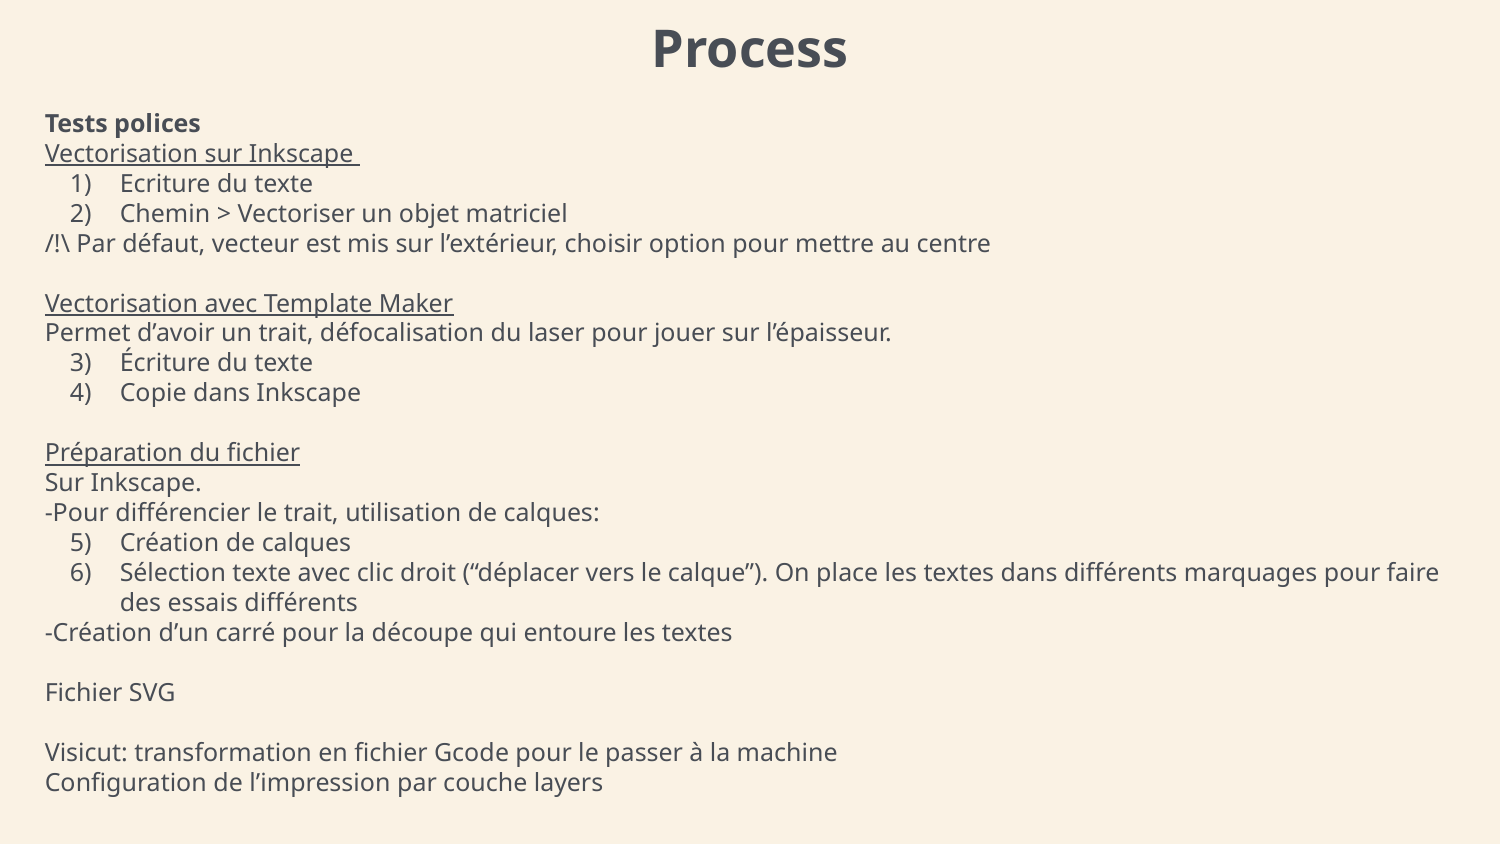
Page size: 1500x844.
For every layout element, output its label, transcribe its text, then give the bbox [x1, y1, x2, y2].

text_box Process Tests polices Vectorisation sur Inkscape Ecriture du texte Chemin > Vectoriser un objet matriciel /!\ Par défaut, vecteur est mis sur l’extérieur, choisir option pour mettre au centre Vectorisation avec Template Maker Permet d’avoir un trait, défocalisation du laser pour jouer sur l’épaisseur. Écriture du texte Copie dans Inkscape Préparation du fichier Sur Inkscape. -Pour différencier le trait, utilisation de calques: Création de calques Sélection texte avec clic droit (“déplacer vers le calque”). On place les textes dans différents marquages pour faire des essais différents -Création d’un carré pour la découpe qui entoure les textes Fichier SVG Visicut: transformation en fichier Gcode pour le passer à la machine Configuration de l’impression par couche layers [29, 0, 1470, 812]
